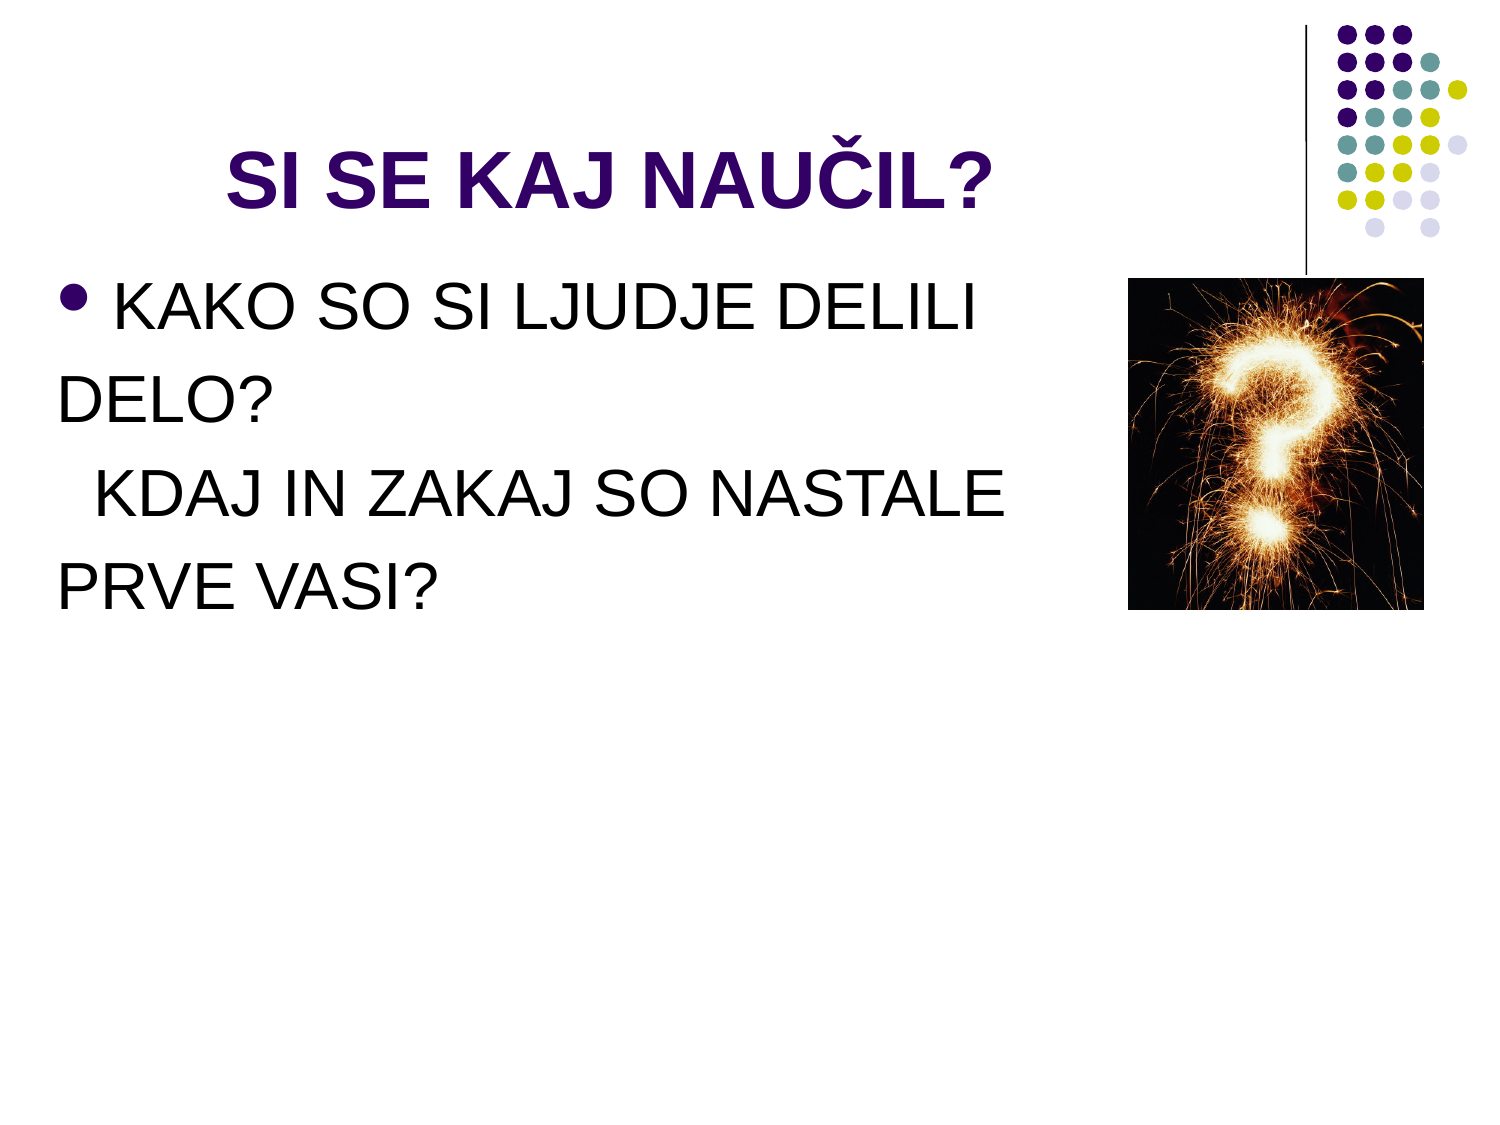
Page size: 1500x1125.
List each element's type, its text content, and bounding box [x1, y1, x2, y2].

title SI SE KAJ NAUČIL? [75, 20, 1313, 233]
picture [1128, 278, 1424, 610]
list KAKO SO SI LJUDJE DELILI DELO? KDAJ IN ZAKAJ SO NASTALE PRVE VASI? [41, 255, 1459, 1083]
